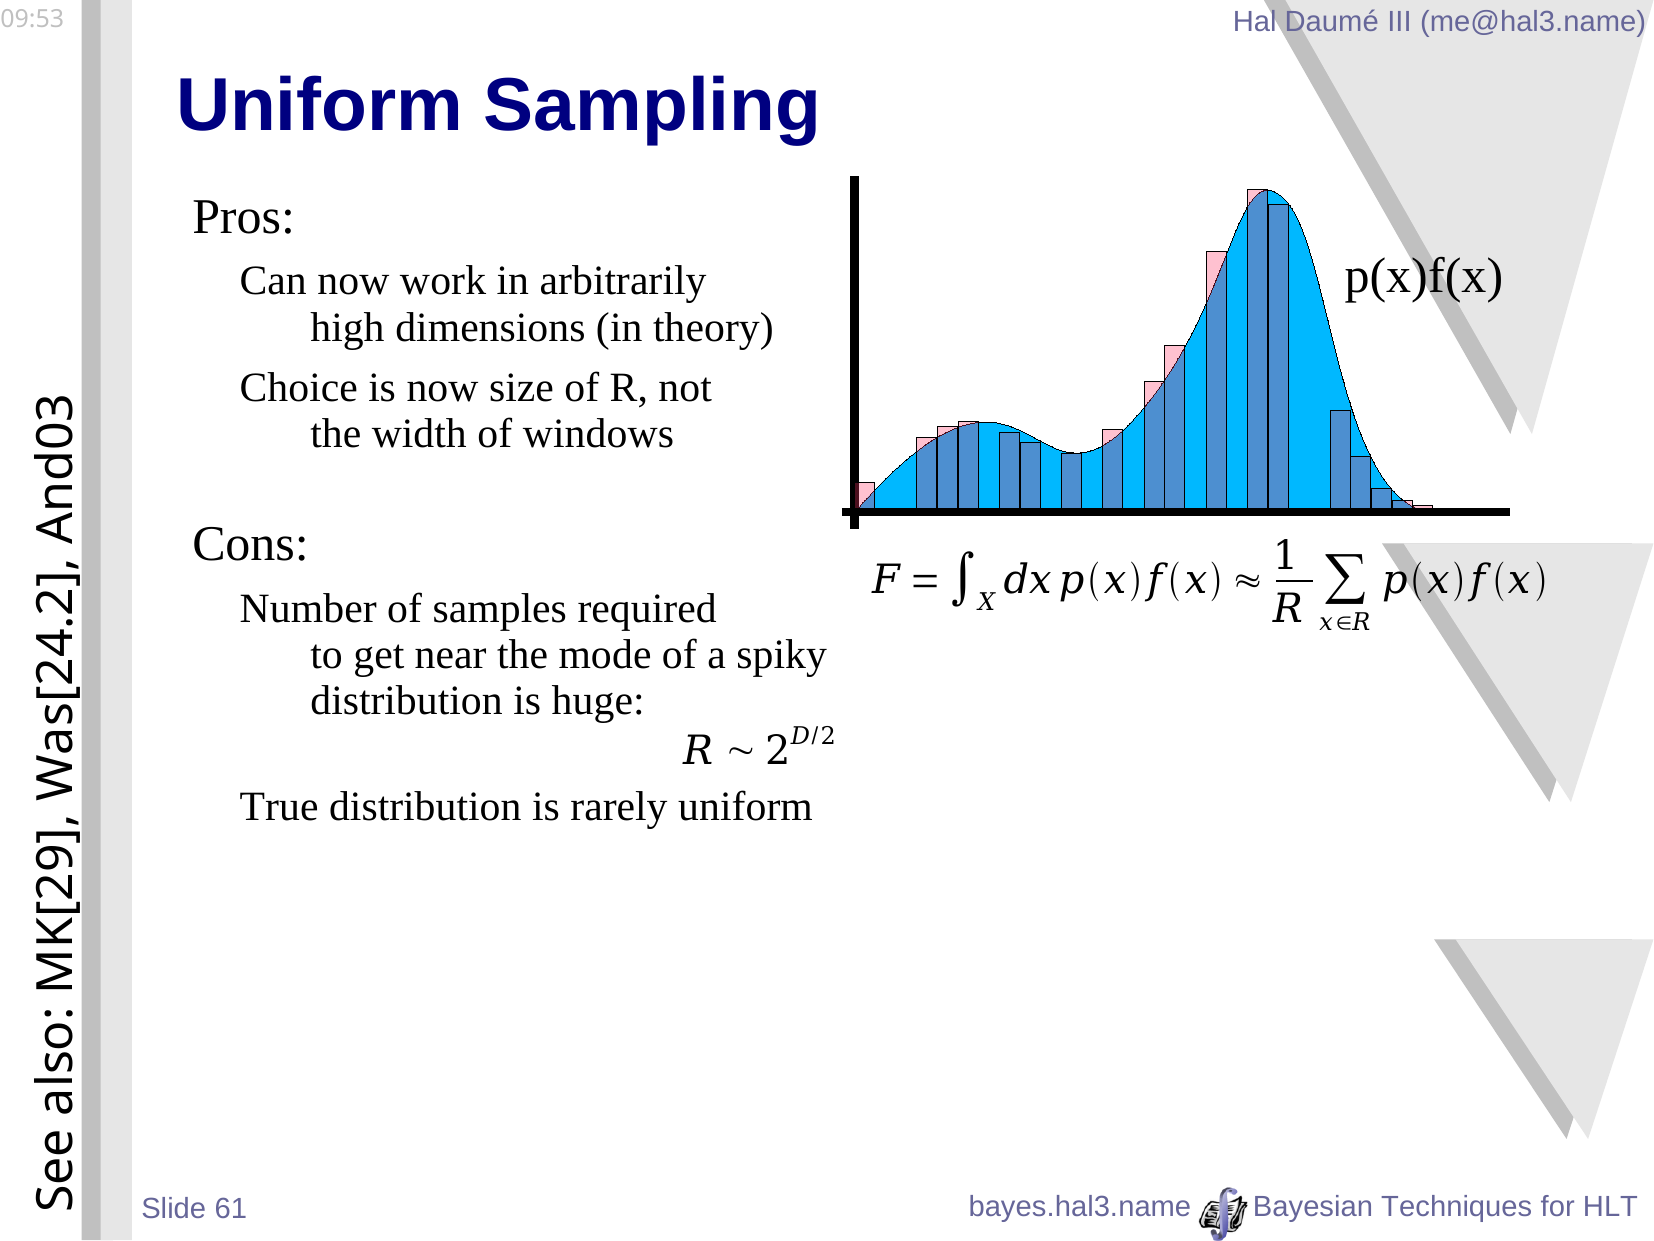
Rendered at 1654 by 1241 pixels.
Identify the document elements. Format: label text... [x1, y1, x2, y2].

text_box [854, 189, 1433, 508]
chart [677, 722, 842, 775]
chart [865, 531, 1554, 636]
picture [1198, 1186, 1248, 1241]
title Uniform Sampling [176, 44, 1509, 166]
list Pros: Can now work in arbitrarily high dimensions (in theory) Choice is now size of R, not the width of windows Cons: Number of samples required to get near the mode of a spiky distribution is huge: True distribution is rarely uniform [180, 188, 1512, 1127]
text_box p(x)f(x) [1344, 247, 1558, 331]
text_box See also: MK[29], Was[24.2], And03 [19, 664, 80, 1213]
